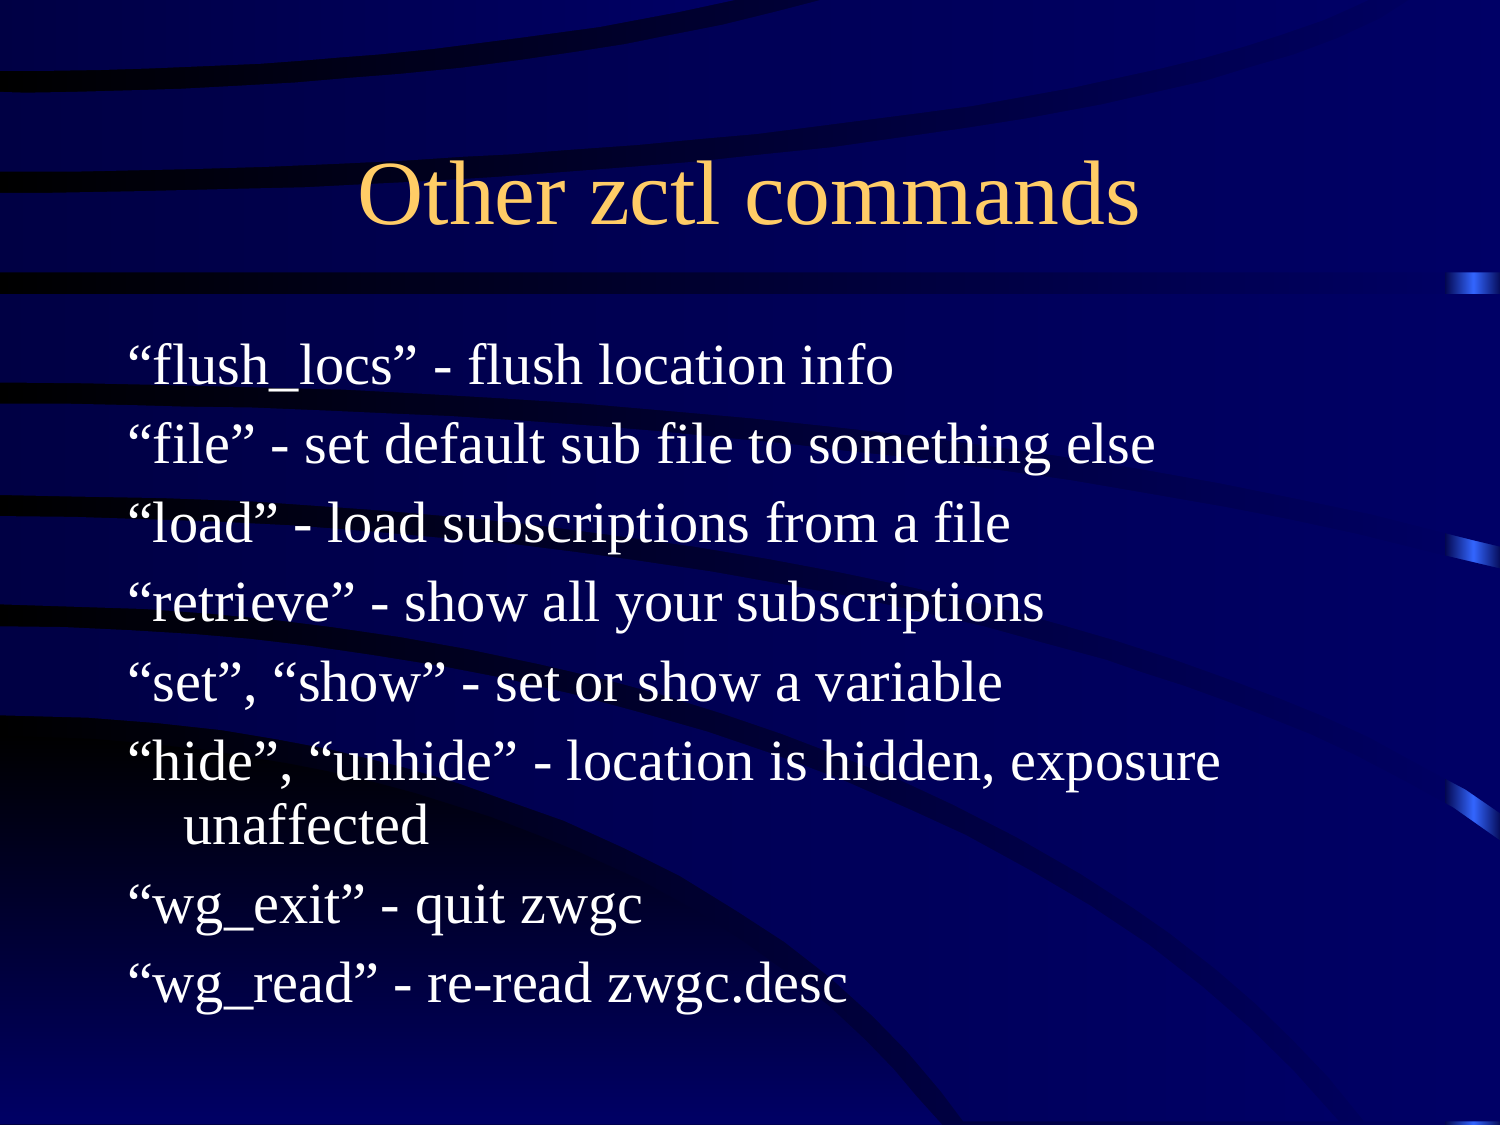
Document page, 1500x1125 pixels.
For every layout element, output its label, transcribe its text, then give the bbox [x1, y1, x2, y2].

list “flush_locs” - flush location info “file” - set default sub file to something else “load” - load subscriptions from a file “retrieve” - show all your subscriptions “set”, “show” - set or show a variable “hide”, “unhide” - location is hidden, exposure unaffected “wg_exit” - quit zwgc “wg_read” - re-read zwgc.desc [112, 324, 1388, 1024]
title Other zctl commands [112, 99, 1388, 288]
